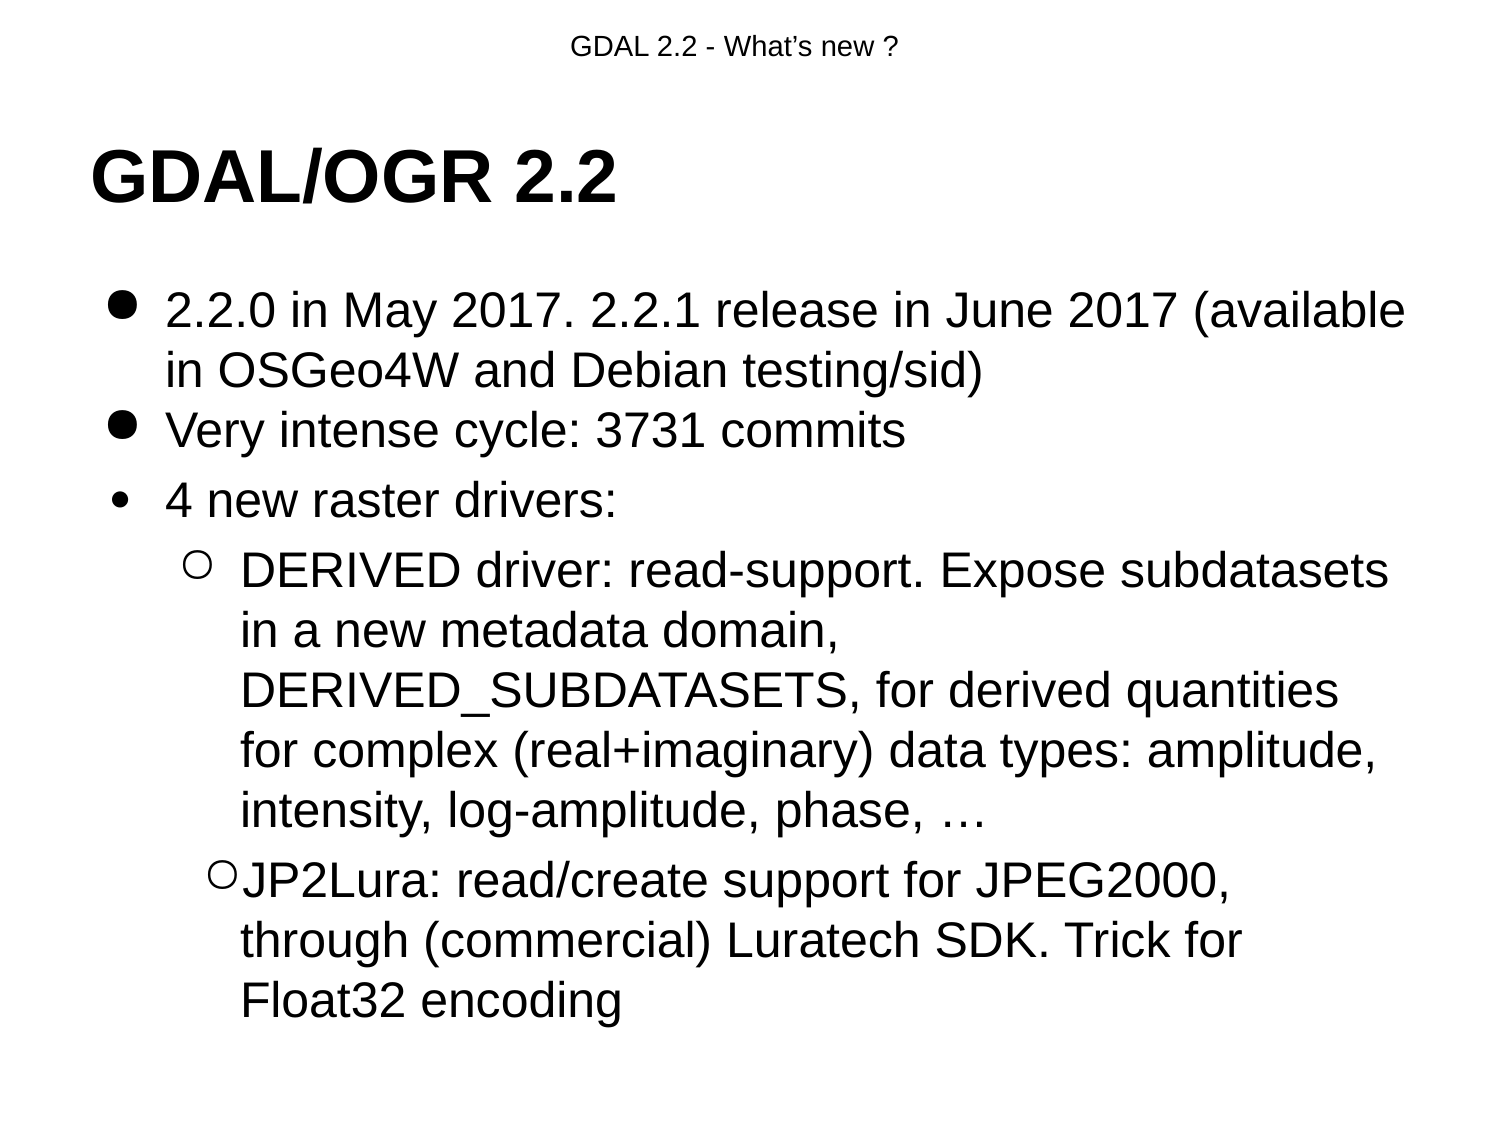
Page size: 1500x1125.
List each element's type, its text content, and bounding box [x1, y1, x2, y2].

title GDAL/OGR 2.2 [75, 45, 1425, 233]
list 2.2.0 in May 2017. 2.2.1 release in June 2017 (available in OSGeo4W and Debian testing/sid) Very intense cycle: 3731 commits 4 new raster drivers: ​DERIVED driver: read-support. Expose subdatasets in a new metadata domain, DERIVED_SUBDATASETS, for derived quantities for complex (real+imaginary) data types: amplitude, intensity, log-amplitude, phase, … JP2Lura: read/create support for JPEG2000, through (commercial) Luratech SDK. Trick for Float32 encoding [75, 262, 1425, 1078]
